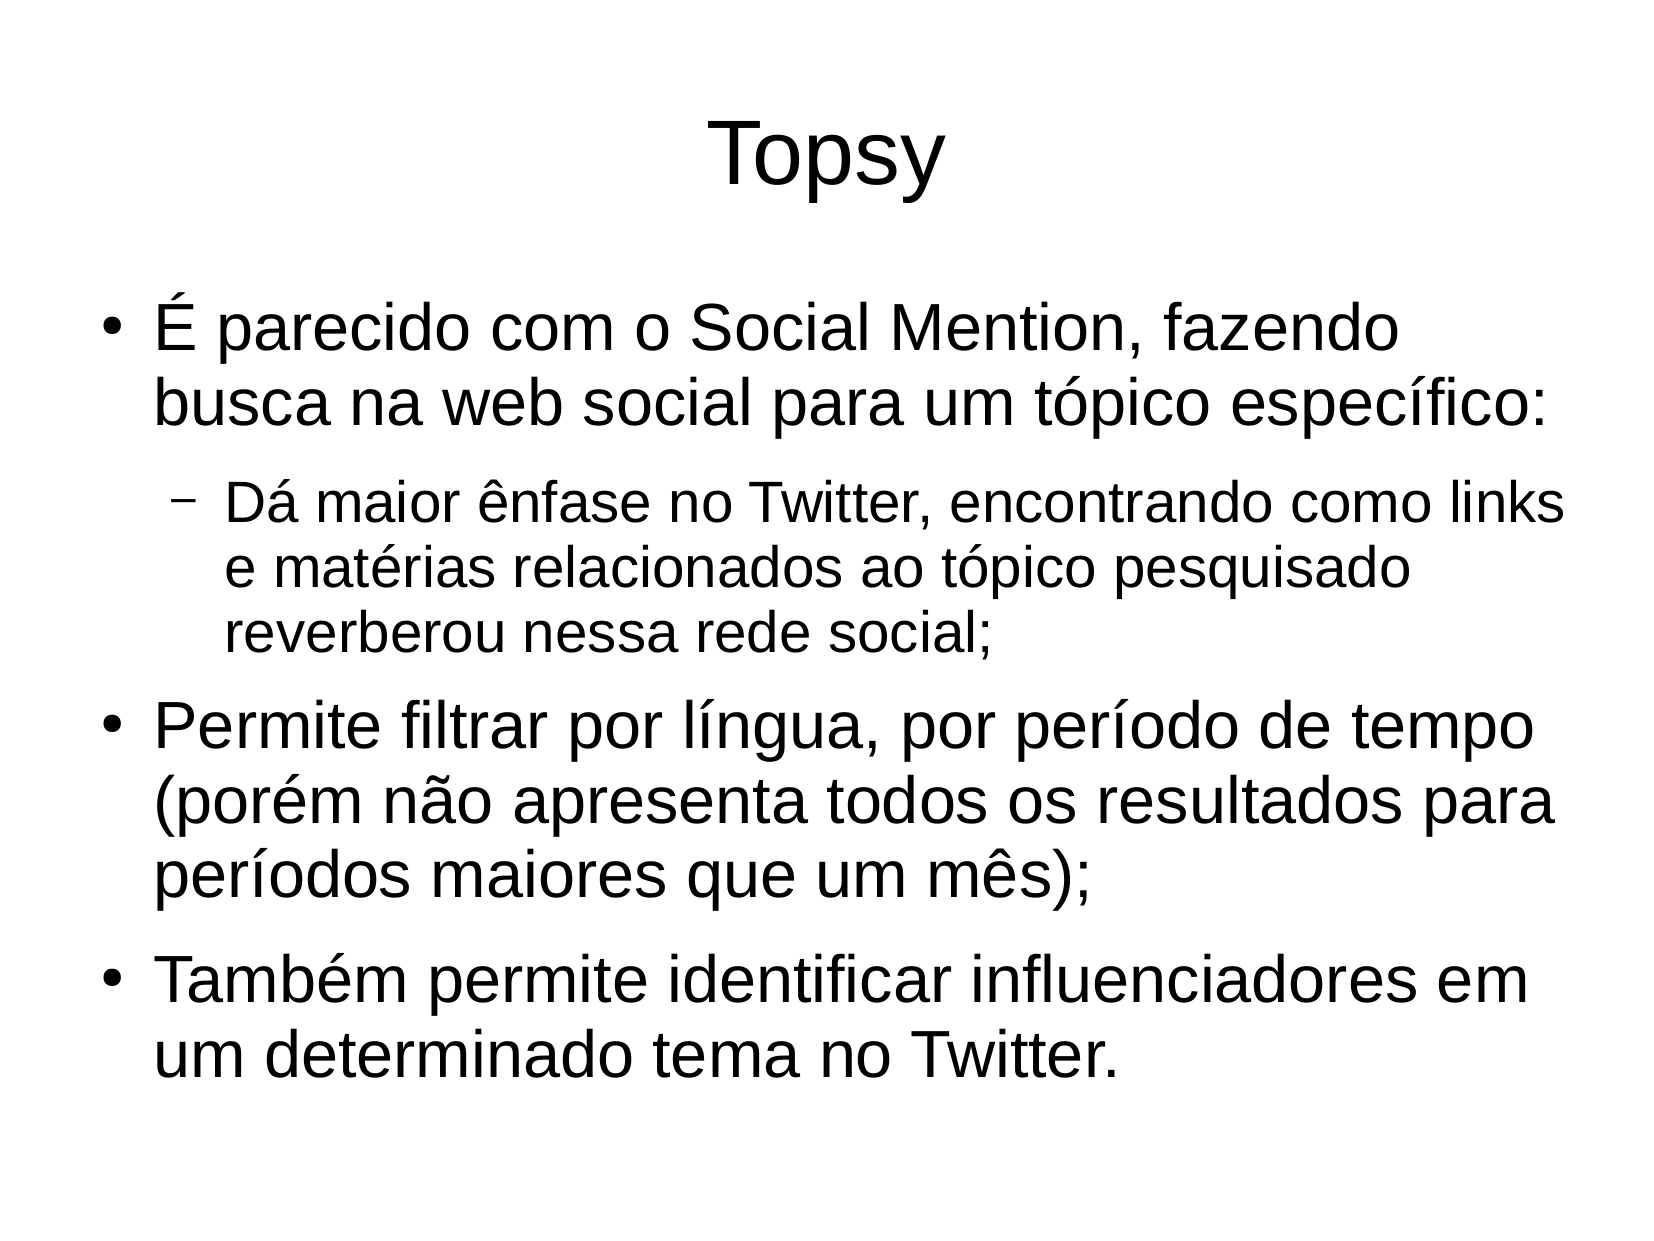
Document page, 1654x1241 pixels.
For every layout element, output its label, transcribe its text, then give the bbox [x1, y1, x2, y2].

list É parecido com o Social Mention, fazendo busca na web social para um tópico específico: Dá maior ênfase no Twitter, encontrando como links e matérias relacionados ao tópico pesquisado reverberou nessa rede social; Permite filtrar por língua, por período de tempo (porém não apresenta todos os resultados para períodos maiores que um mês); Também permite identificar influenciadores em um determinado tema no Twitter. [82, 290, 1571, 1010]
title Topsy [82, 49, 1571, 257]
